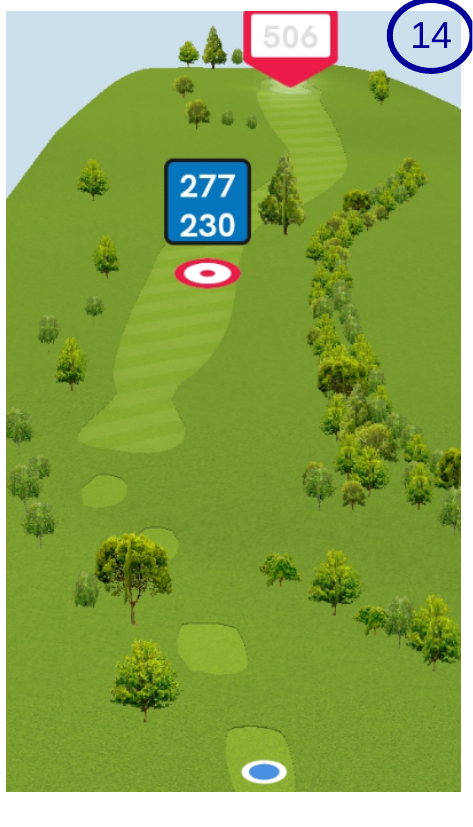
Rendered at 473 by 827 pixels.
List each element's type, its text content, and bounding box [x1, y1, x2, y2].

text_box 14 [389, 0, 473, 71]
picture [6, 11, 461, 792]
